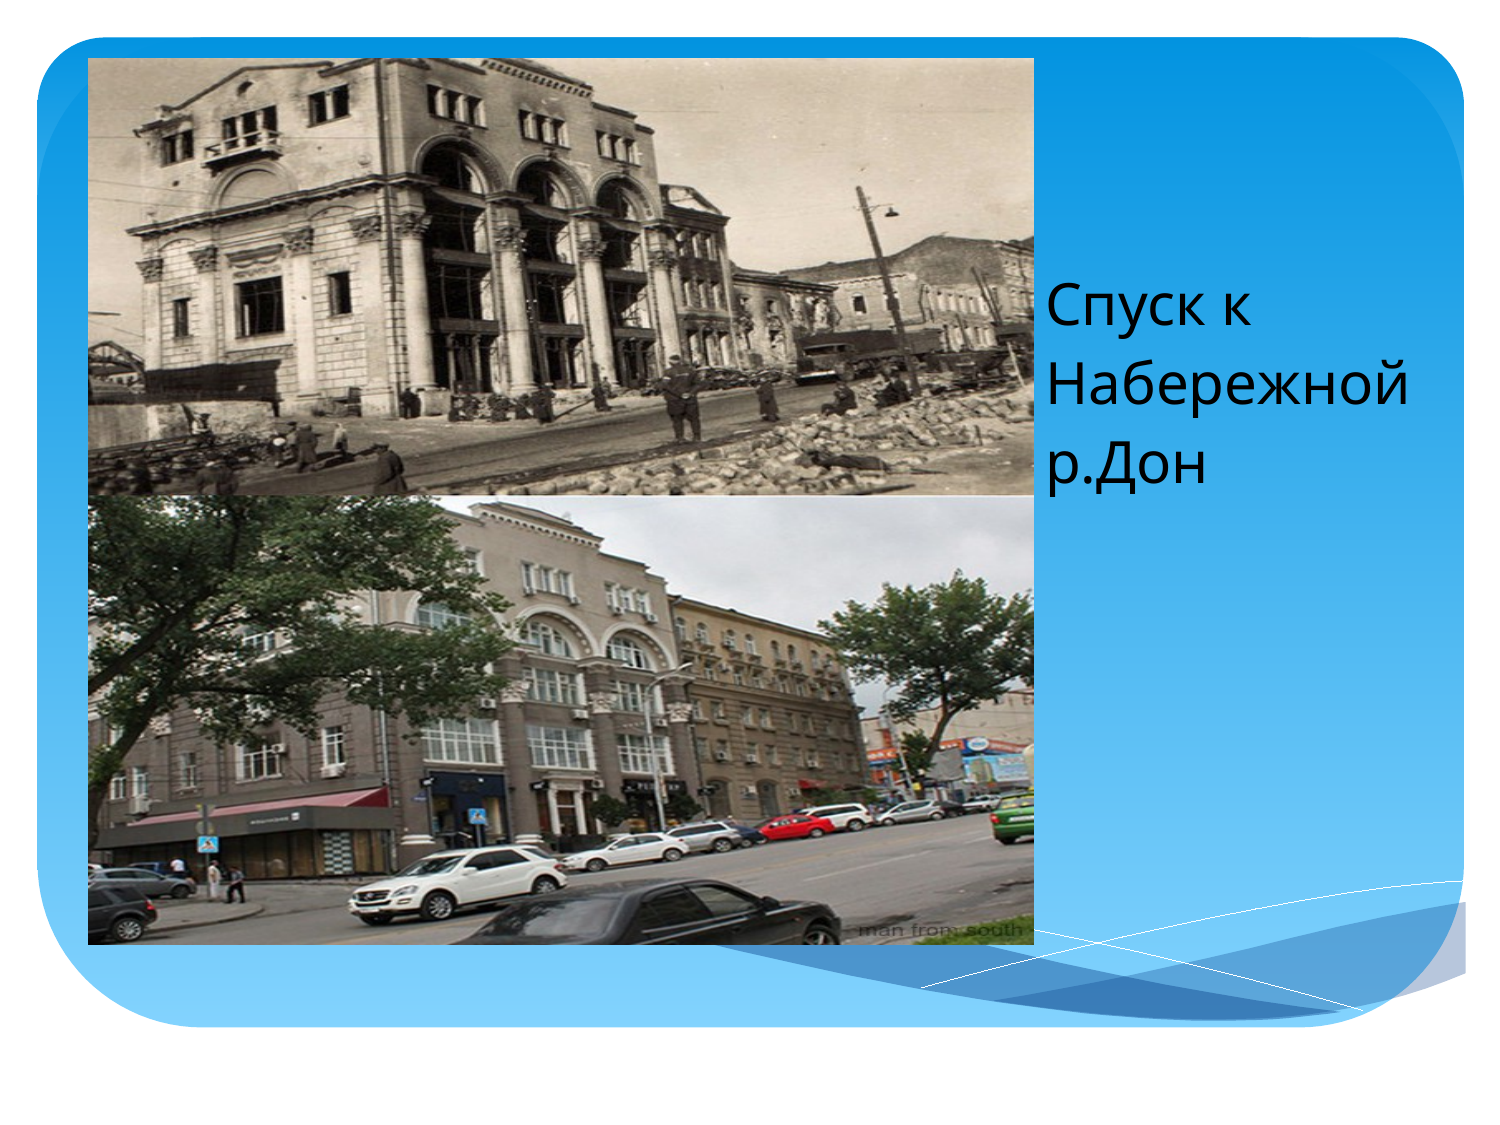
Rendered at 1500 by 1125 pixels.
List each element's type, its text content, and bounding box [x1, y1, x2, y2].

picture [54, 57, 1448, 945]
list Спуск к Набережной р.Дон [974, 263, 1426, 709]
